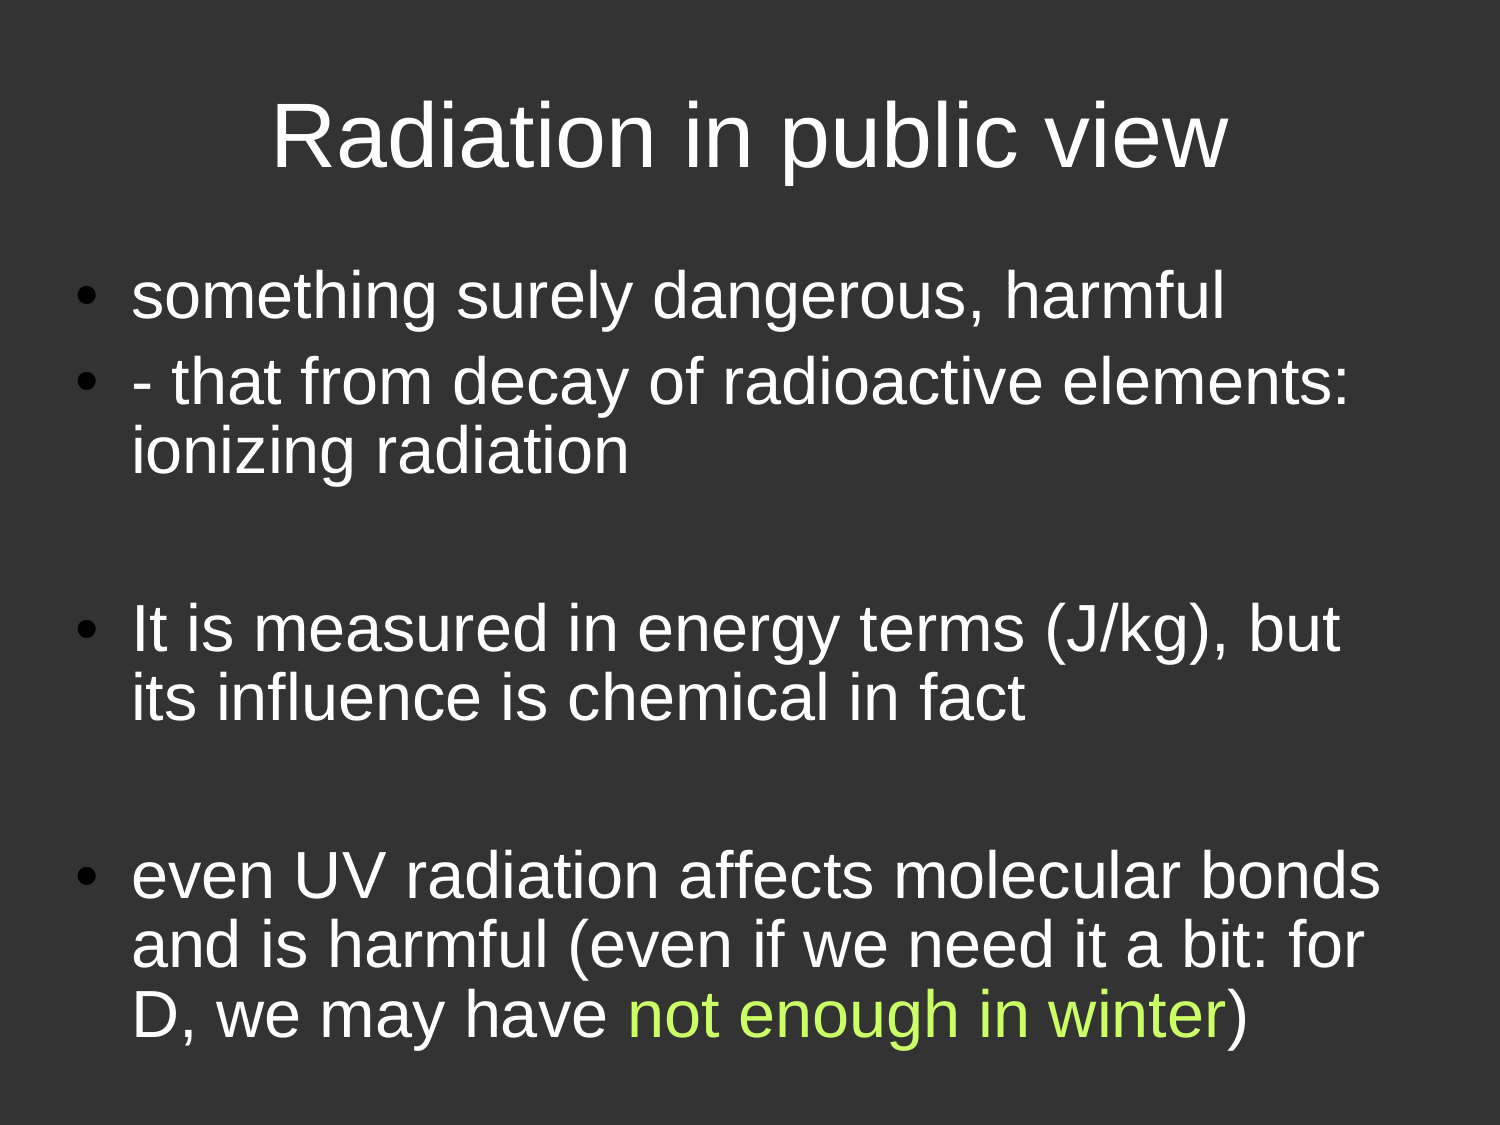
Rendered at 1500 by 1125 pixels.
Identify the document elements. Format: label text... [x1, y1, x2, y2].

title Radiation in public view [75, 21, 1425, 257]
list something surely dangerous, harmful - that from decay of radioactive elements: ionizing radiation It is measured in energy terms (J/kg), but its influence is chemical in fact even UV radiation affects molecular bonds and is harmful (even if we need it a bit: for D, we may have not enough in winter) [75, 262, 1425, 1057]
